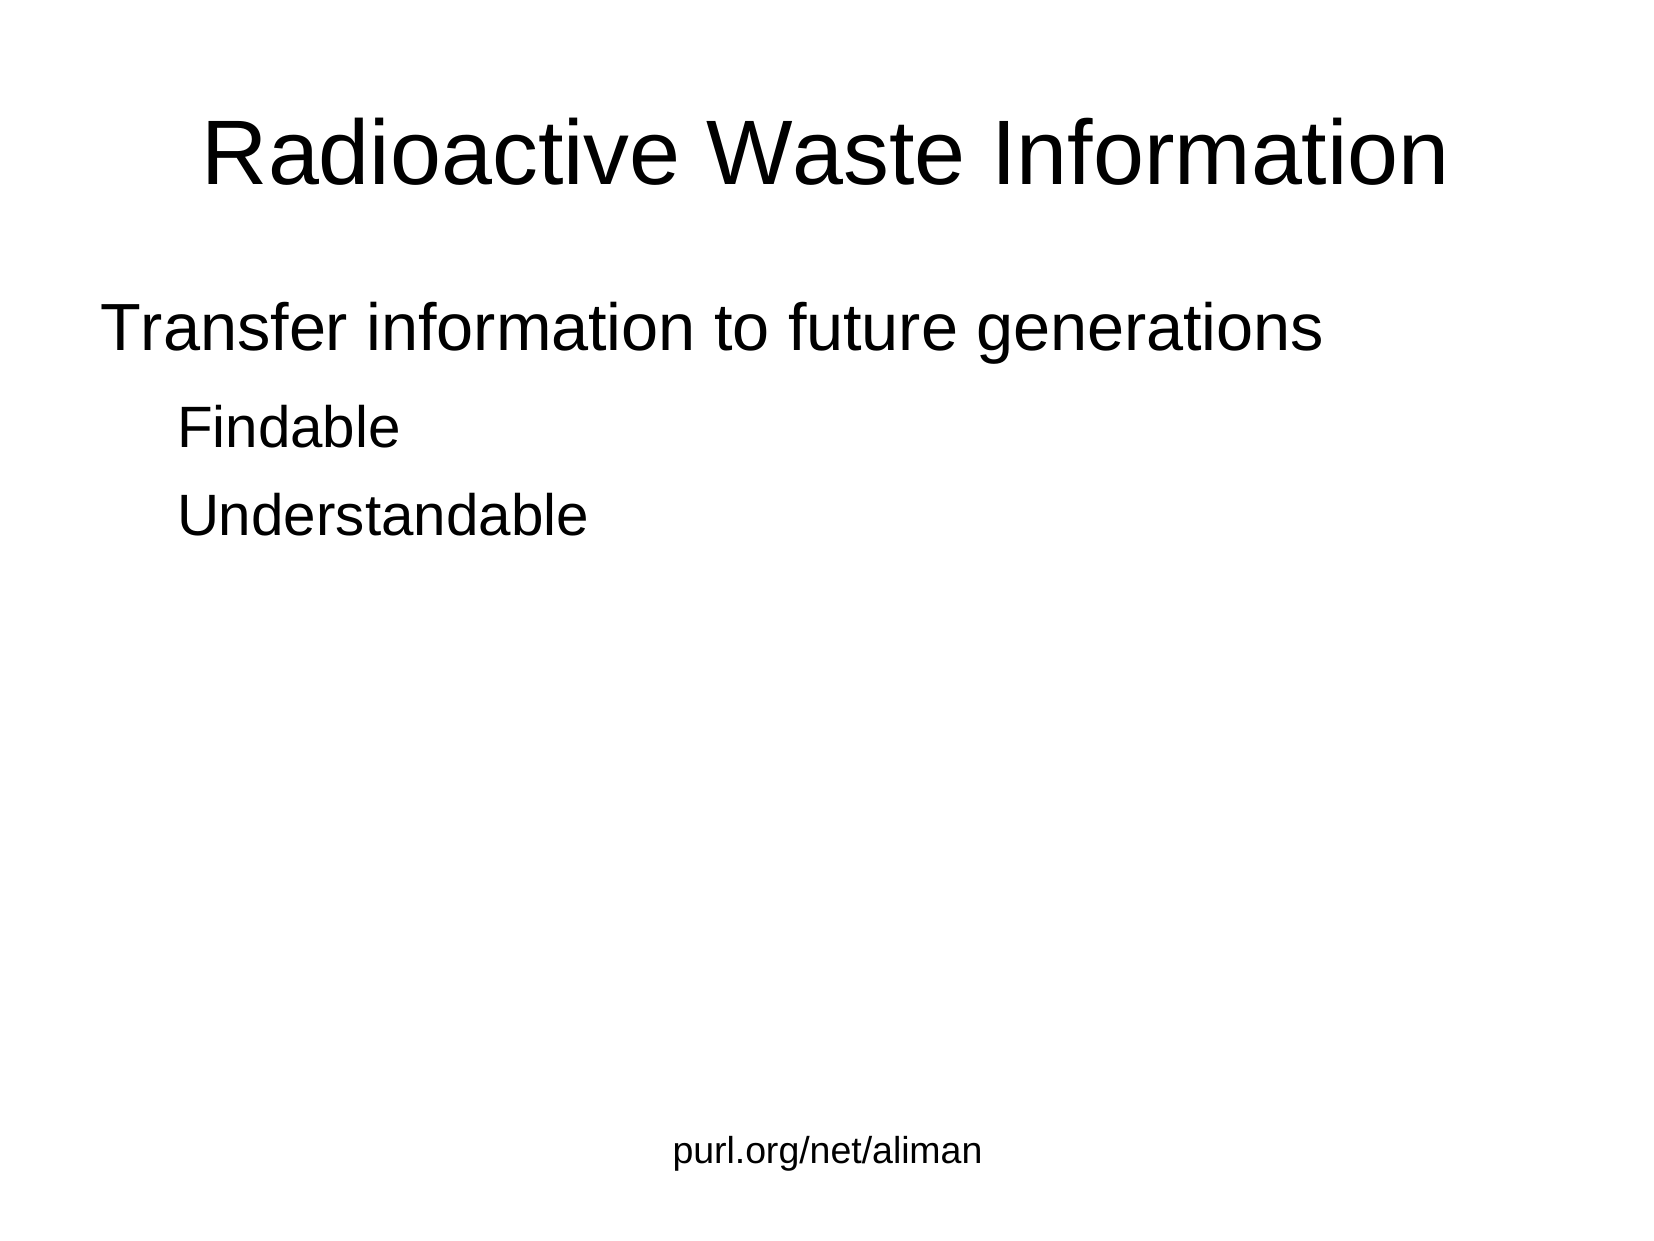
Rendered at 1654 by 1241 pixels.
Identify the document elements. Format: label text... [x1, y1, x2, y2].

list Transfer information to future generations Findable Understandable [82, 290, 1571, 1094]
title Radioactive Waste Information [82, 56, 1571, 250]
